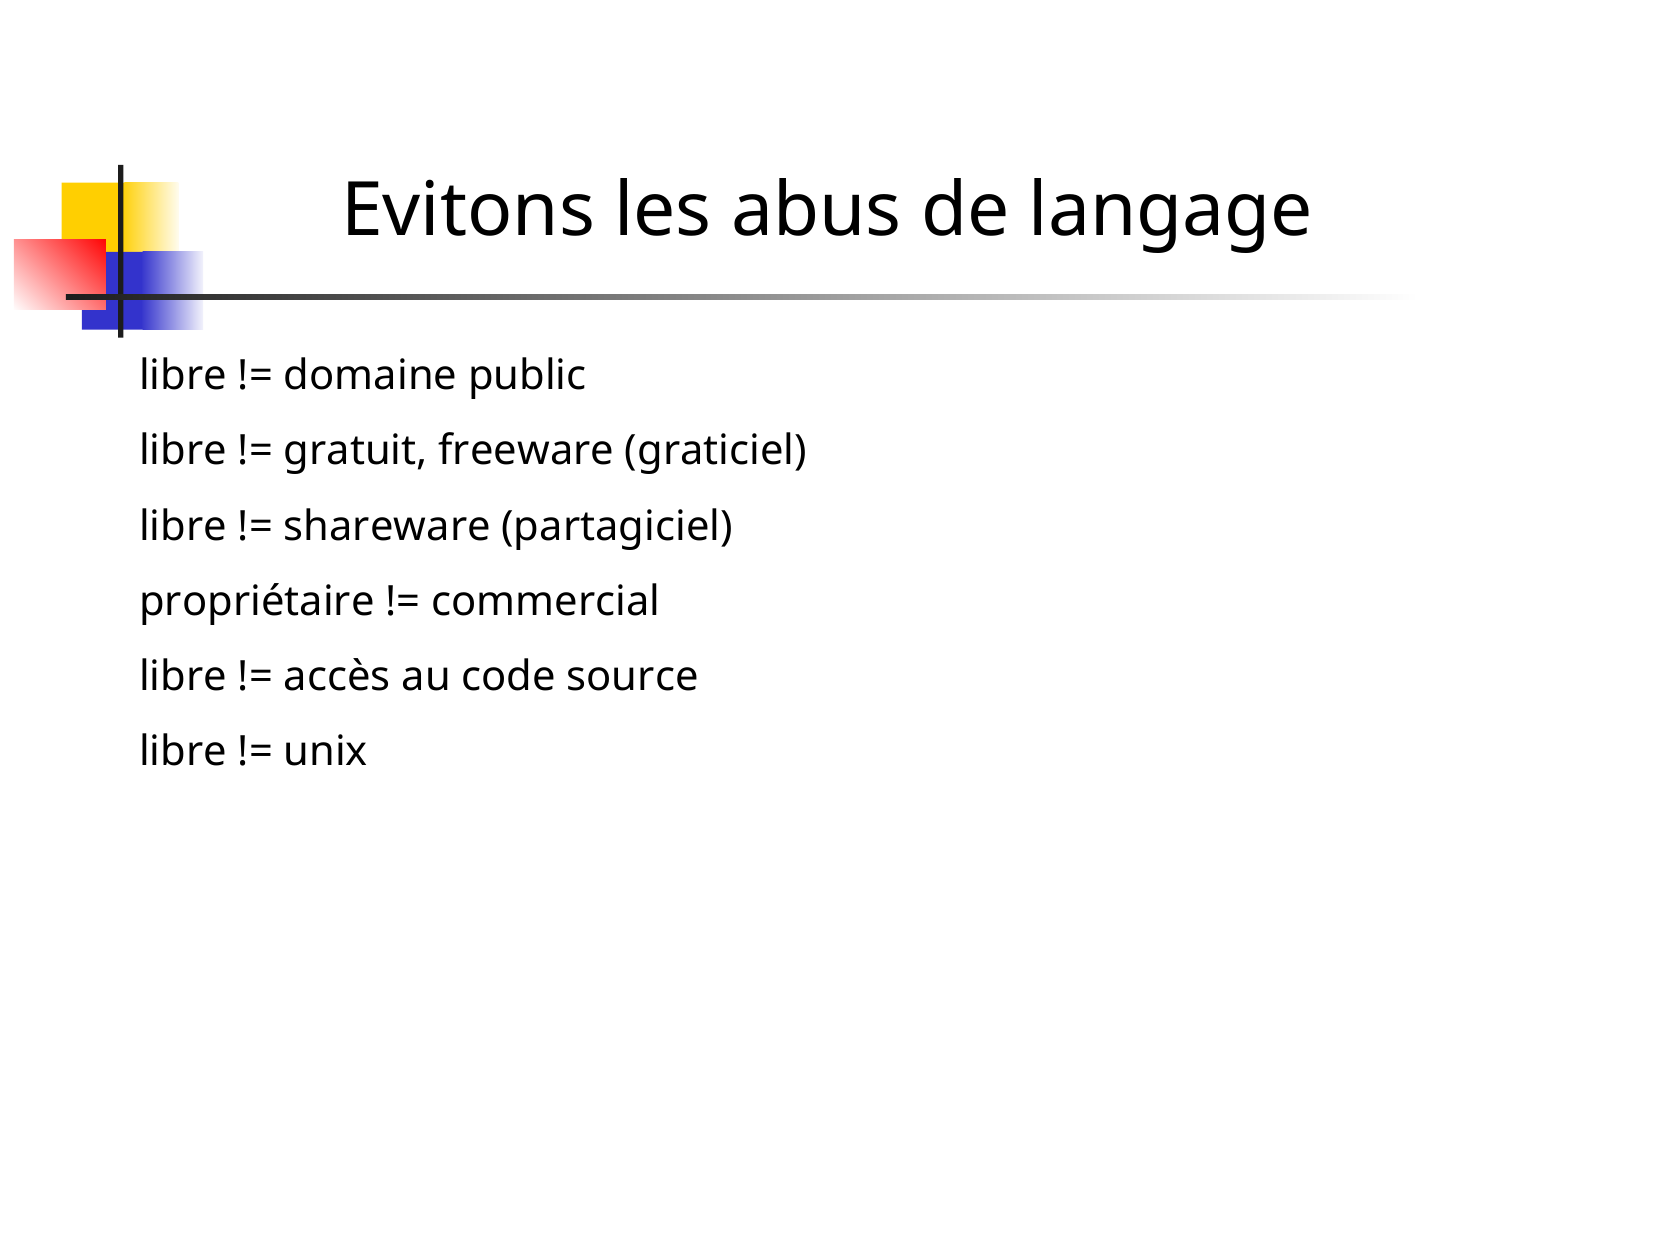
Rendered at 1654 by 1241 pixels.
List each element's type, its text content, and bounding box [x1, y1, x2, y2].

list libre != domaine public libre != gratuit, freeware (graticiel) libre != shareware (partagiciel) propriétaire != commercial libre != accès au code source libre != unix [121, 344, 1534, 1112]
title Evitons les abus de langage [121, 102, 1534, 311]
